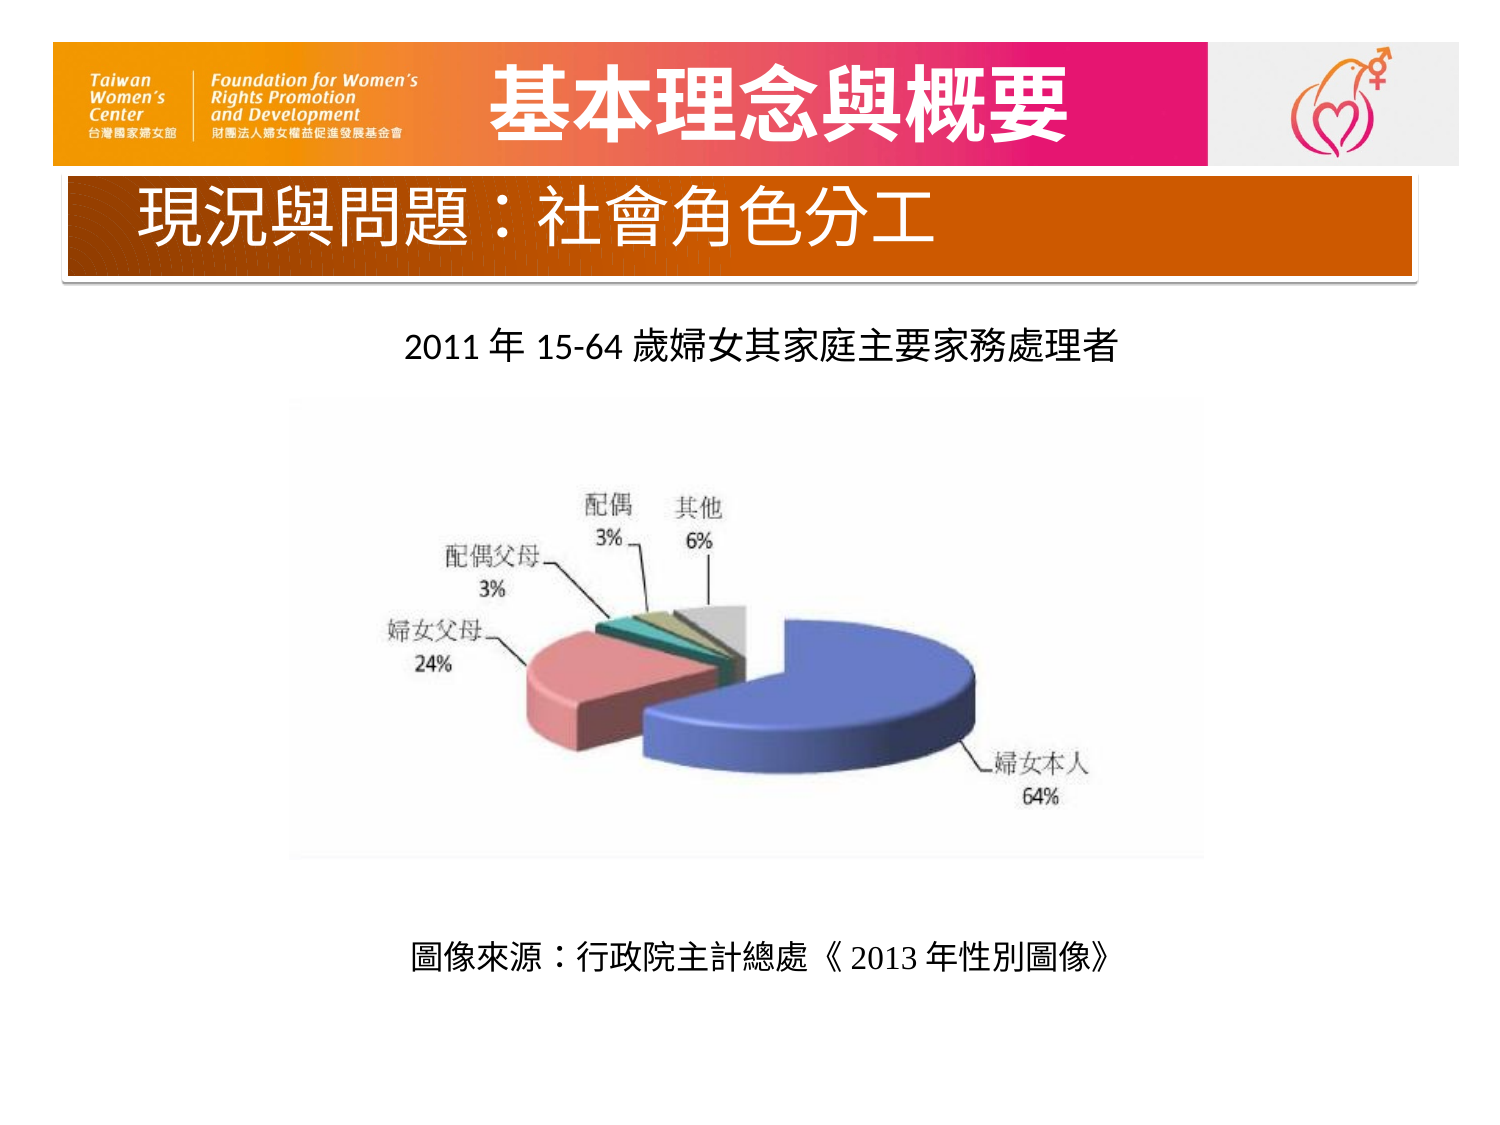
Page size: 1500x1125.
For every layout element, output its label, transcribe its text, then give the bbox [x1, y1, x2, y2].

text_box 2011年15-64歲婦女其家庭主要家務處理者 [313, 314, 1211, 375]
list 現況與問題：社會角色分工 [64, 172, 1415, 279]
title 基本理念與概要 [171, 42, 1388, 161]
text_box 圖像來源：行政院主計總處《2013年性別圖像》 [312, 928, 1223, 985]
picture [289, 397, 1204, 860]
